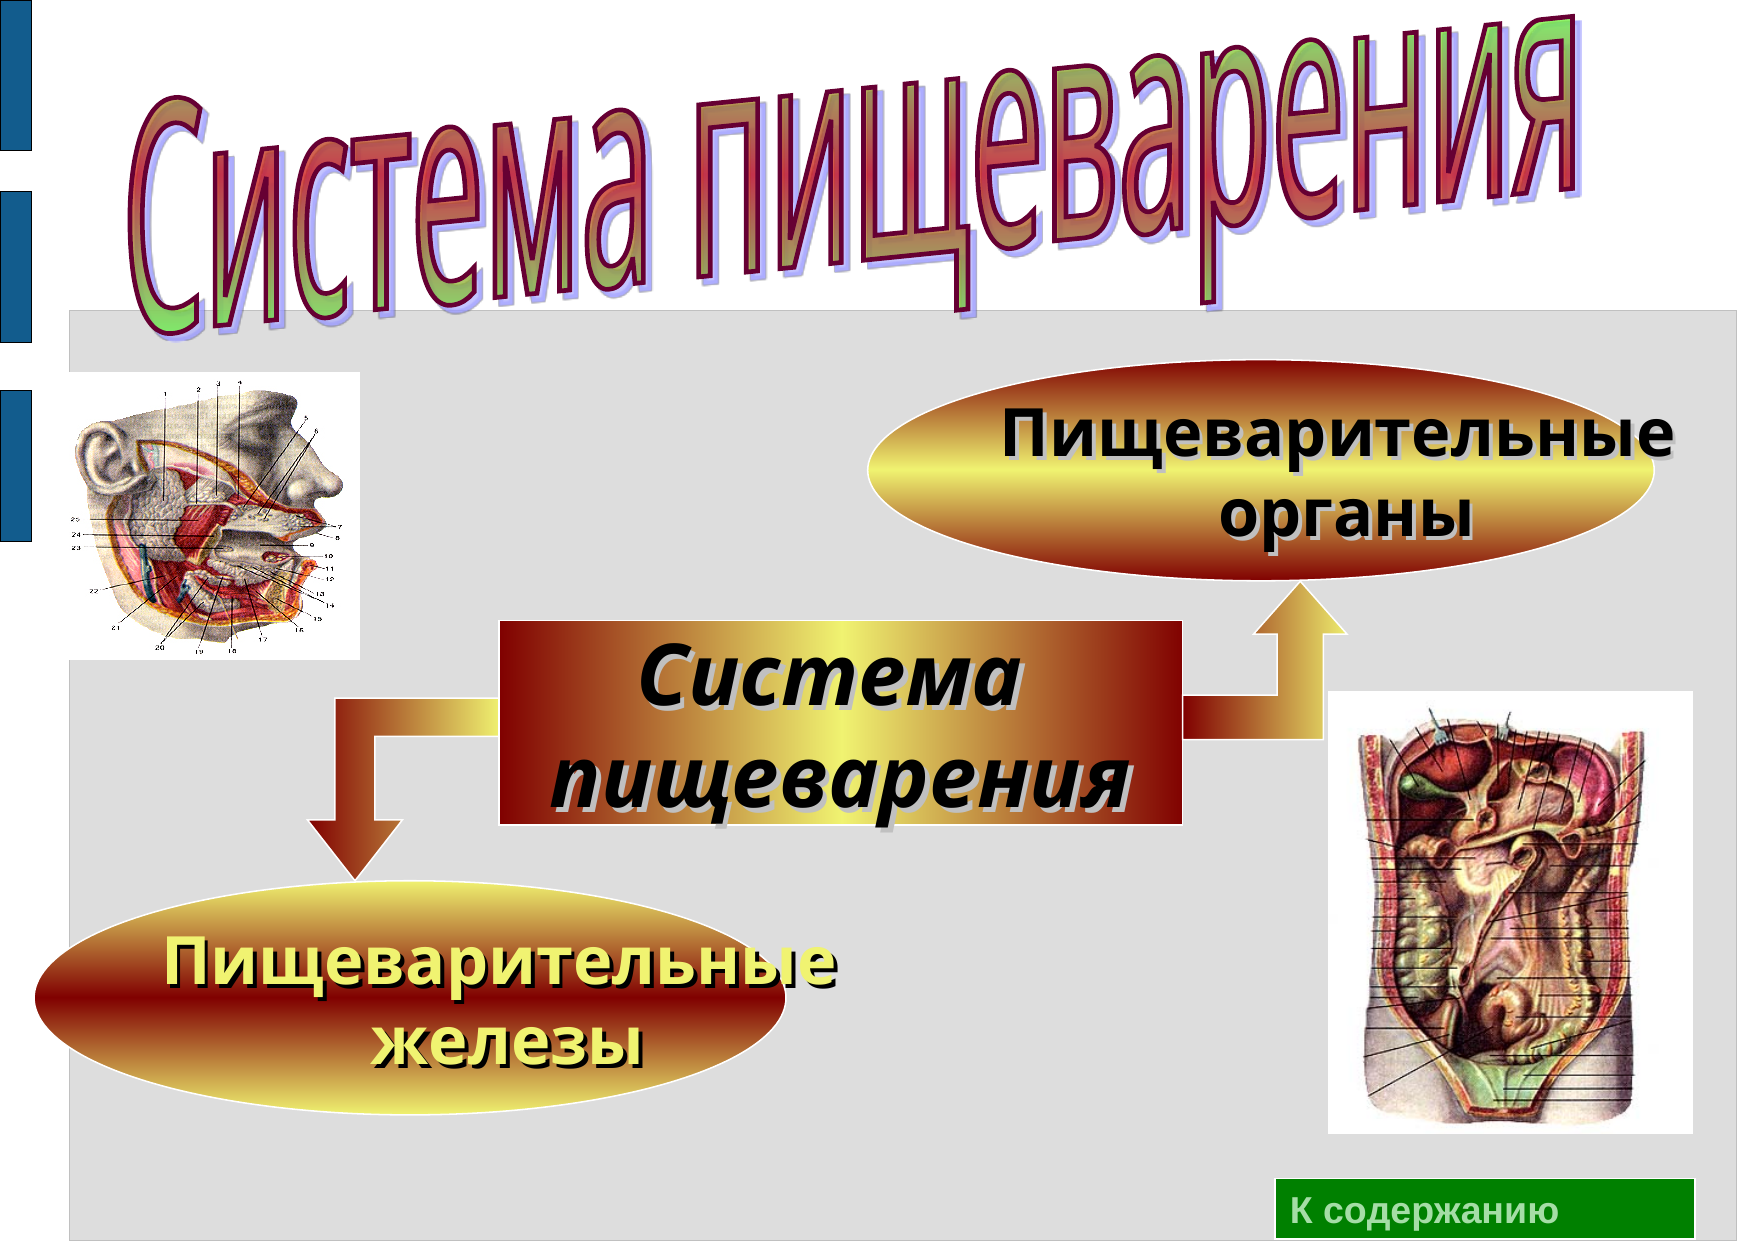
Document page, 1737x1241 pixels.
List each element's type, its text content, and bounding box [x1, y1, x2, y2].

text_box Система пищеварения [498, 620, 1183, 825]
text_box Пищеварительные железы [34, 880, 786, 1115]
text_box Система пищеварения [352, 134, 410, 310]
text_box Система пищеварения [863, 78, 969, 311]
text_box Система пищеварения [1202, 47, 1265, 303]
text_box Система пищеварения [1054, 65, 1113, 241]
text_box Система пищеварения [1278, 39, 1338, 219]
text_box Система пищеварения [294, 139, 346, 318]
picture [1328, 691, 1693, 1134]
text_box Система пищеварения [129, 97, 201, 334]
text_box Система пищеварения [977, 70, 1037, 249]
text_box Система пищеварения [698, 98, 758, 277]
text_box Пищеварительные органы [867, 359, 1655, 581]
text_box Система пищеварения [1438, 23, 1500, 203]
text_box Система пищеварения [495, 117, 570, 298]
text_box [1182, 581, 1347, 740]
text_box Система пищеварения [1124, 55, 1181, 235]
picture [61, 372, 360, 660]
text_box К содержанию [1275, 1178, 1696, 1240]
text_box Система пищеварения [417, 126, 478, 306]
text_box [307, 698, 499, 881]
text_box Система пищеварения [779, 90, 842, 269]
text_box Система пищеварения [586, 109, 644, 290]
text_box Система пищеварения [1513, 16, 1573, 195]
text_box Система пищеварения [215, 147, 277, 326]
text_box Система пищеварения [1355, 32, 1417, 211]
